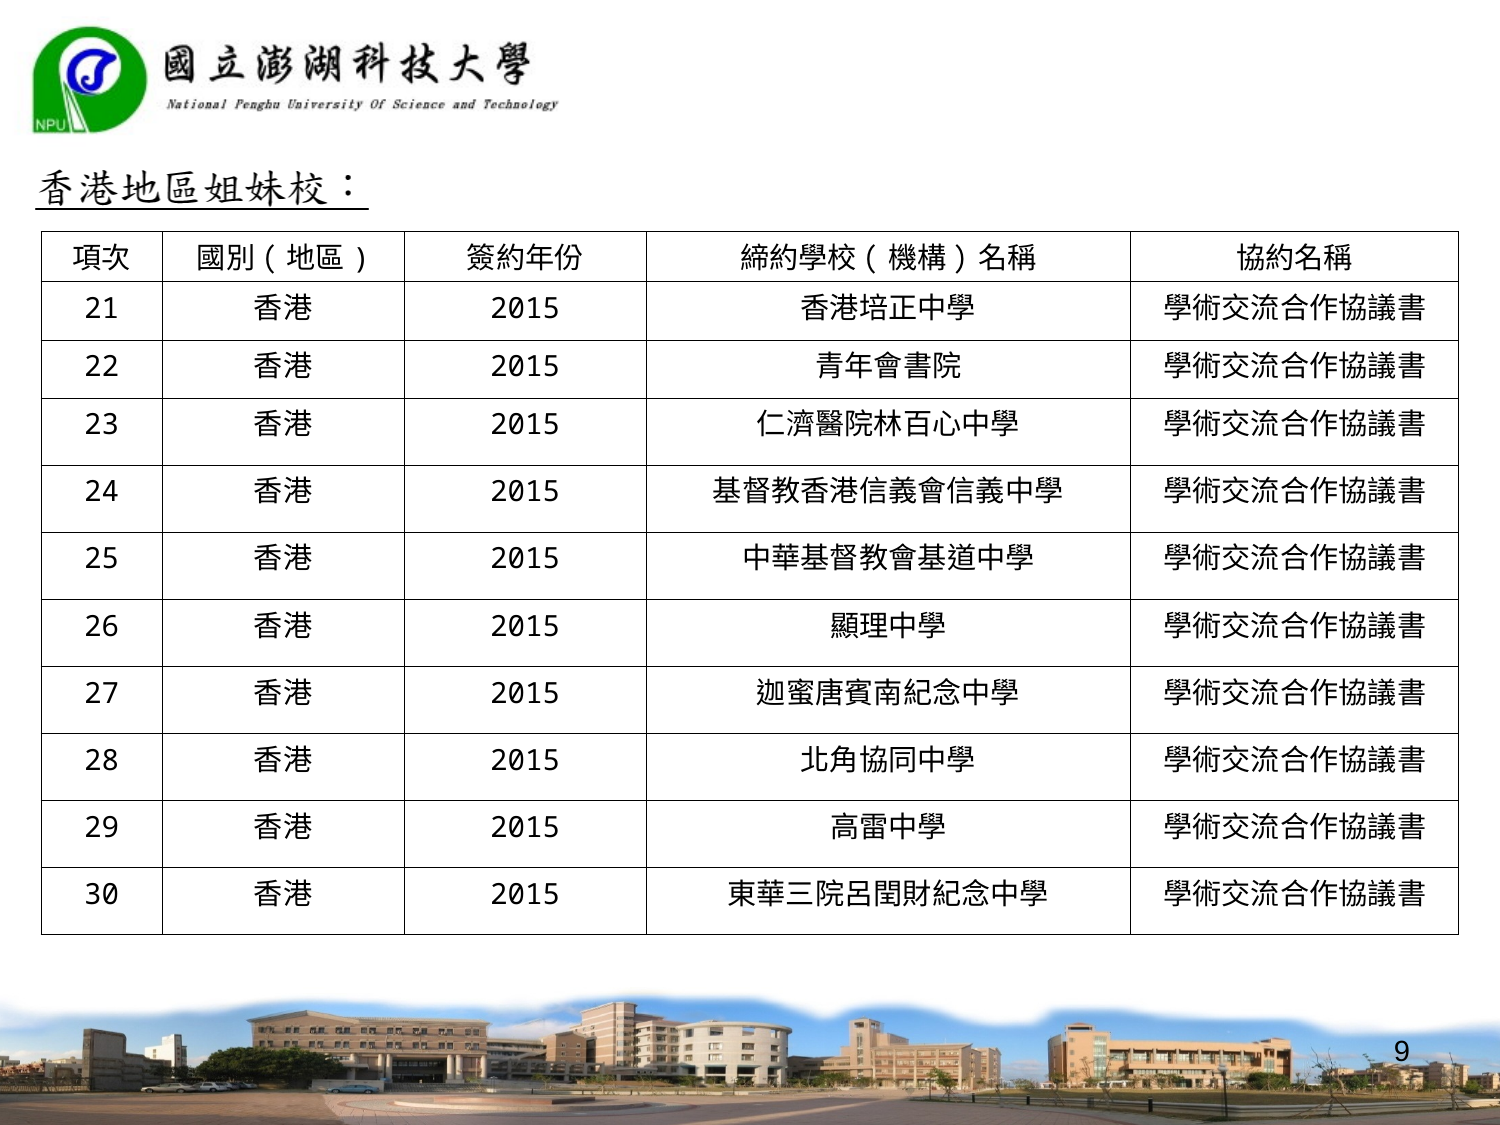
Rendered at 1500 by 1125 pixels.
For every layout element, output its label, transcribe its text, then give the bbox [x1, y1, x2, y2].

table_cell 26 [42, 600, 162, 666]
table_cell 學術交流合作協議書 [1131, 282, 1458, 340]
table_cell 學術交流合作協議書 [1131, 667, 1458, 733]
table_cell 香港 [163, 600, 404, 666]
table_cell 學術交流合作協議書 [1131, 341, 1458, 398]
table_cell 2015 [405, 533, 646, 599]
table_header 國別(地區) [163, 232, 404, 281]
table_cell 30 [42, 868, 162, 934]
table_cell 香港 [163, 533, 404, 599]
table_cell 2015 [405, 466, 646, 532]
table_cell 23 [42, 399, 162, 465]
table_header 項次 [42, 232, 162, 281]
table_cell 高雷中學 [647, 801, 1130, 867]
picture [0, 0, 1500, 1125]
table_cell 學術交流合作協議書 [1131, 399, 1458, 465]
table_cell 2015 [405, 341, 646, 398]
table_cell 29 [42, 801, 162, 867]
table_cell 中華基督教會基道中學 [647, 533, 1130, 599]
table_cell 香港 [163, 399, 404, 465]
table_cell 香港 [163, 341, 404, 398]
table_cell 北角協同中學 [647, 734, 1130, 800]
table_cell 2015 [405, 282, 646, 340]
table_cell 仁濟醫院林百心中學 [647, 399, 1130, 465]
table_cell 顯理中學 [647, 600, 1130, 666]
table_cell 迦蜜唐賓南紀念中學 [647, 667, 1130, 733]
table_cell 21 [42, 282, 162, 340]
table_cell 2015 [405, 399, 646, 465]
table_cell 香港 [163, 282, 404, 340]
table_cell 香港 [163, 734, 404, 800]
table_cell 2015 [405, 801, 646, 867]
table_cell 2015 [405, 868, 646, 934]
table_cell 2015 [405, 667, 646, 733]
table_cell 28 [42, 734, 162, 800]
table_cell 24 [42, 466, 162, 532]
text_box <編號> [1074, 1024, 1426, 1103]
table_cell 青年會書院 [647, 341, 1130, 398]
table_cell 香港 [163, 868, 404, 934]
table_cell 香港 [163, 466, 404, 532]
table_cell 東華三院呂閏財紀念中學 [647, 868, 1130, 934]
table_cell 學術交流合作協議書 [1131, 734, 1458, 800]
table_cell 學術交流合作協議書 [1131, 801, 1458, 867]
table_cell 香港 [163, 667, 404, 733]
table_header 締約學校(機構)名稱 [647, 232, 1130, 281]
table_cell 2015 [405, 734, 646, 800]
table_cell 香港培正中學 [647, 282, 1130, 340]
table_header 協約名稱 [1131, 232, 1458, 281]
table_cell 學術交流合作協議書 [1131, 466, 1458, 532]
table_cell 25 [42, 533, 162, 599]
table_cell 2015 [405, 600, 646, 666]
table_cell 學術交流合作協議書 [1131, 868, 1458, 934]
table_cell 基督教香港信義會信義中學 [647, 466, 1130, 532]
table_cell 學術交流合作協議書 [1131, 600, 1458, 666]
table_cell 22 [42, 341, 162, 398]
table_cell 學術交流合作協議書 [1131, 533, 1458, 599]
table_cell 27 [42, 667, 162, 733]
table_header 簽約年份 [405, 232, 646, 281]
table_cell 香港 [163, 801, 404, 867]
